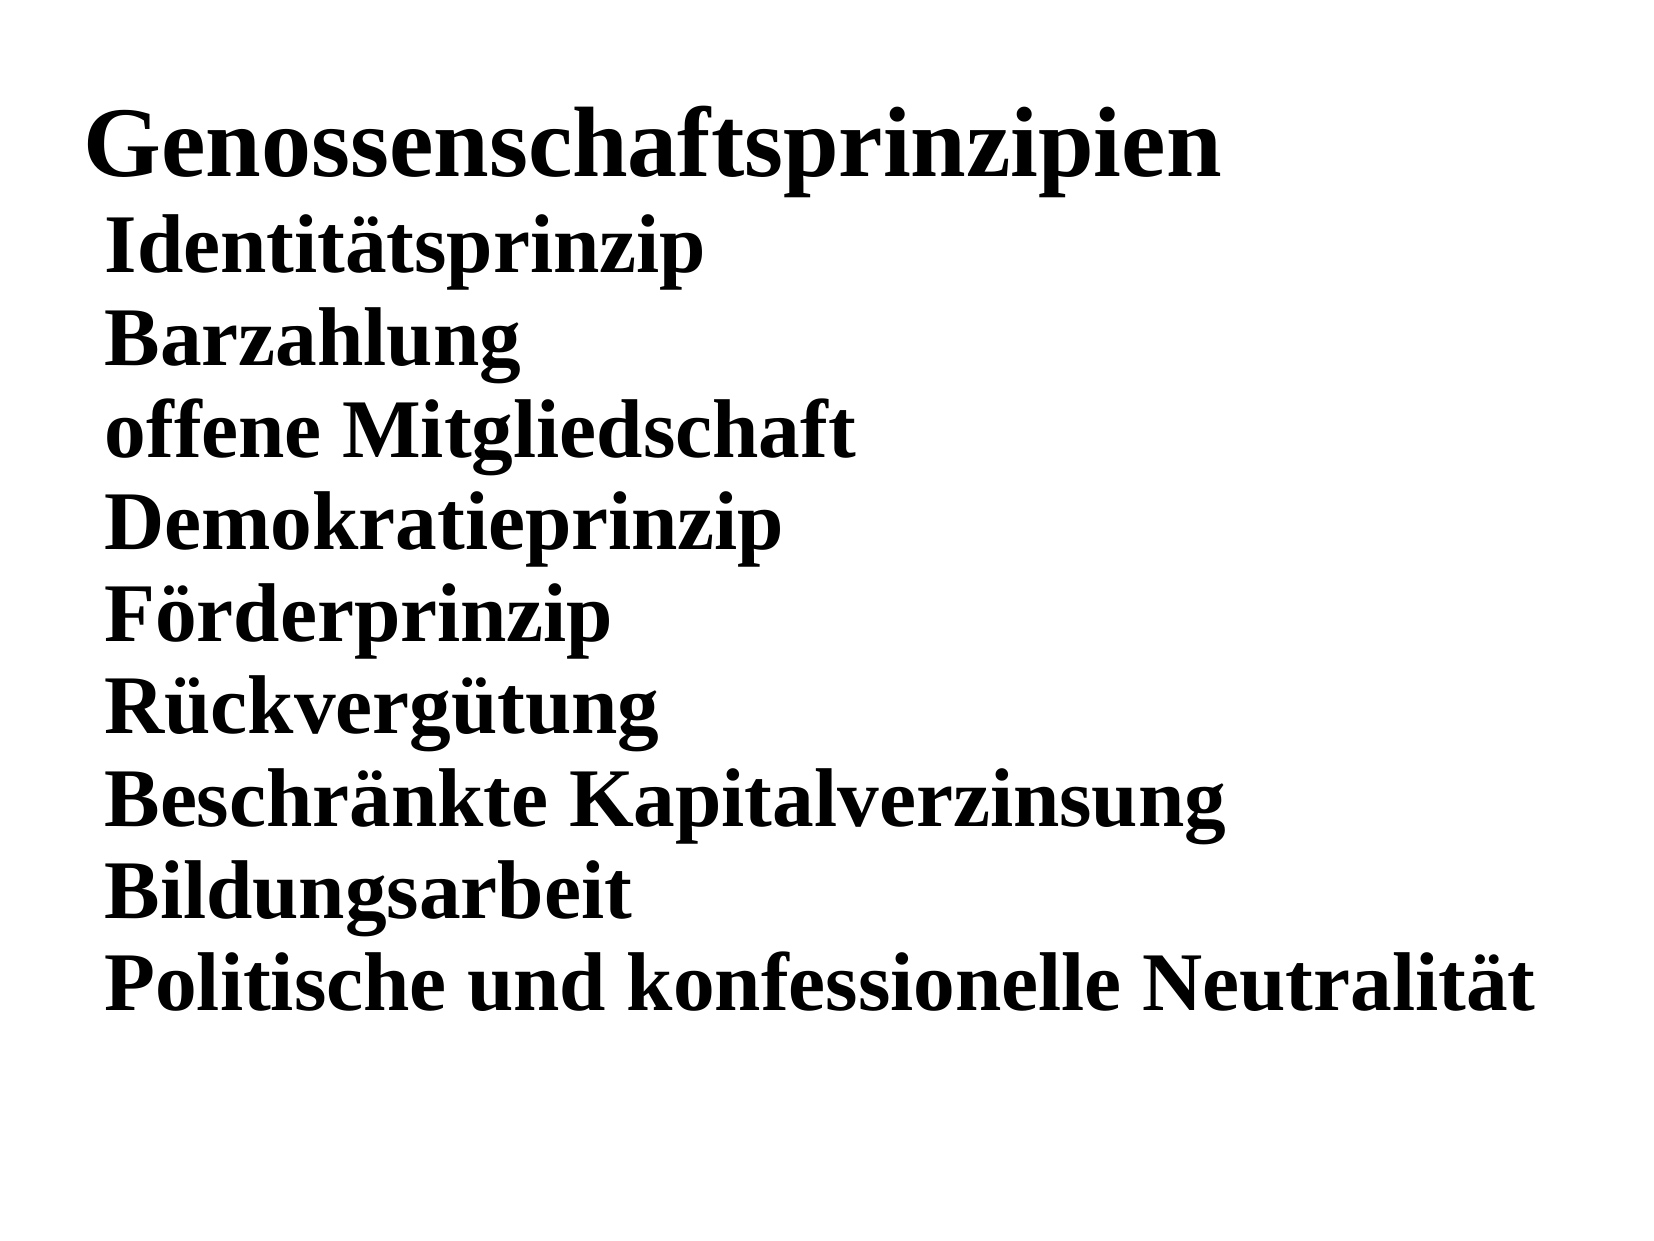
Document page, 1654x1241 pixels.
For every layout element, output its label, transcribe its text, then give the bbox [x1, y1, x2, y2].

text_box Genossenschaftsprinzipien Identitätsprinzip Barzahlung offene Mitgliedschaft Demokratieprinzip Förderprinzip Rückvergütung Beschränkte Kapitalverzinsung Bildungsarbeit Politische und konfessionelle Neutralität [83, 87, 1568, 1152]
